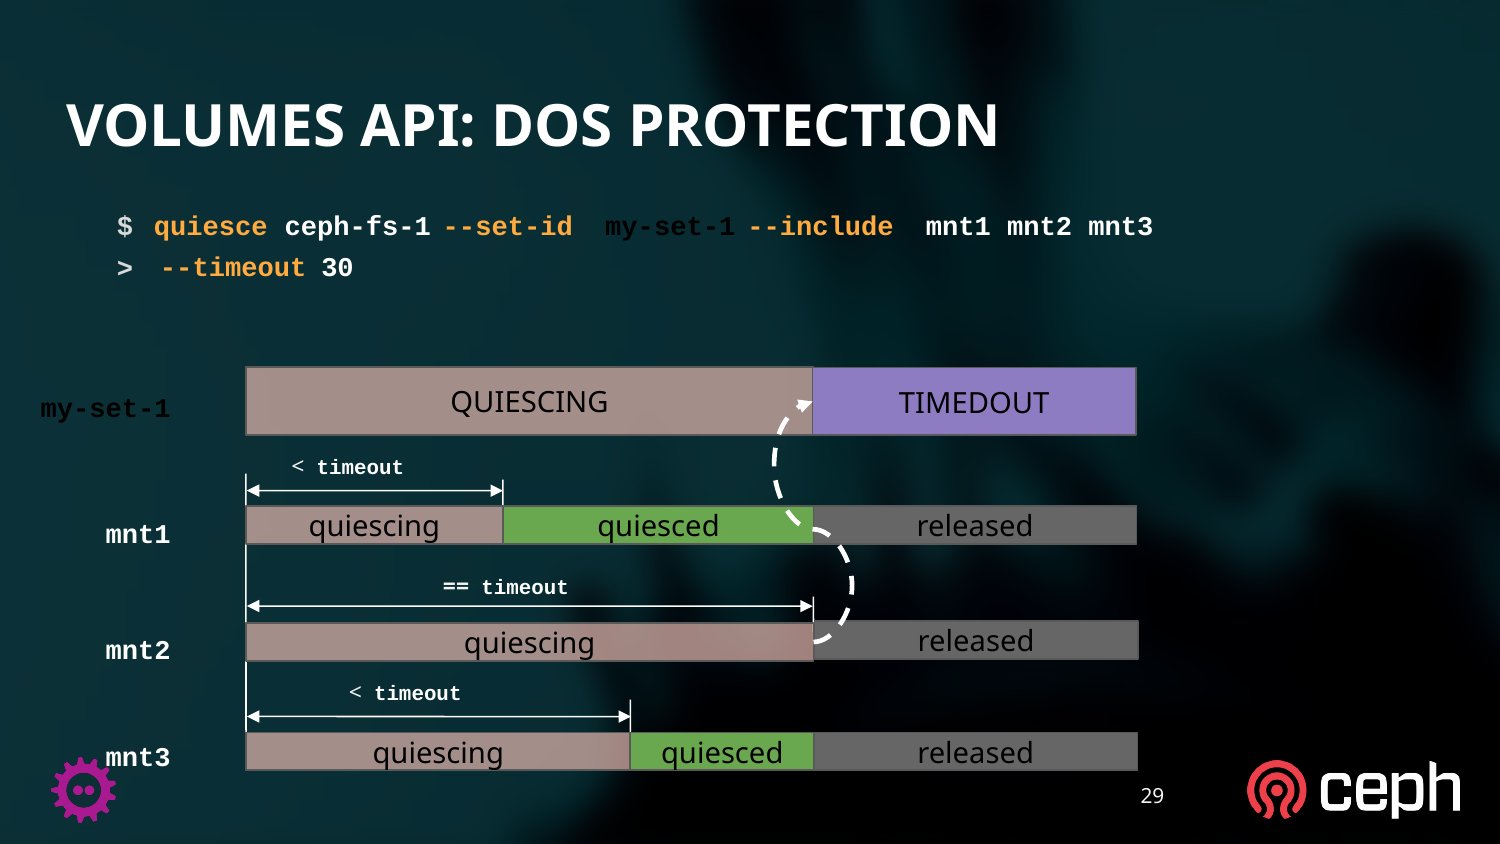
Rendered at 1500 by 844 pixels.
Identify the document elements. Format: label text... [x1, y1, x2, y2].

text_box quiescing [245, 732, 630, 771]
text_box quiesce [139, 197, 284, 238]
text_box mnt1 mnt2 mnt3 [925, 197, 1162, 247]
picture [0, 0, 1500, 844]
text_box == timeout [427, 557, 655, 605]
text_box quiesced [502, 506, 813, 544]
title VOLUMES API: DOS PROTECTION [51, 72, 1449, 167]
text_box my-set-1 [32, 379, 171, 430]
text_box == timeout [427, 607, 655, 615]
text_box mnt3 [104, 728, 171, 779]
text_box quiescing [246, 506, 502, 544]
text_box < timeout [276, 436, 503, 489]
text_box --timeout [154, 238, 321, 288]
text_box released [813, 506, 1137, 544]
text_box --set-id my-set-1 [461, 197, 732, 247]
text_box mnt2 [48, 621, 171, 672]
text_box QUIESCING [245, 367, 812, 435]
text_box TIMEDOUT [812, 367, 1136, 436]
text_box mnt1 [48, 506, 171, 556]
slide_number <number> [1089, 764, 1179, 829]
text_box quiesced [630, 732, 814, 771]
text_box $ [87, 188, 154, 230]
text_box quiescing [245, 623, 814, 661]
text_box < timeout [333, 662, 494, 715]
text_box > [87, 230, 154, 298]
text_box released [814, 732, 1138, 771]
text_box 30 [321, 238, 367, 288]
text_box released [814, 621, 1138, 659]
text_box ceph-fs-1 [284, 197, 461, 247]
text_box --include [732, 197, 909, 247]
